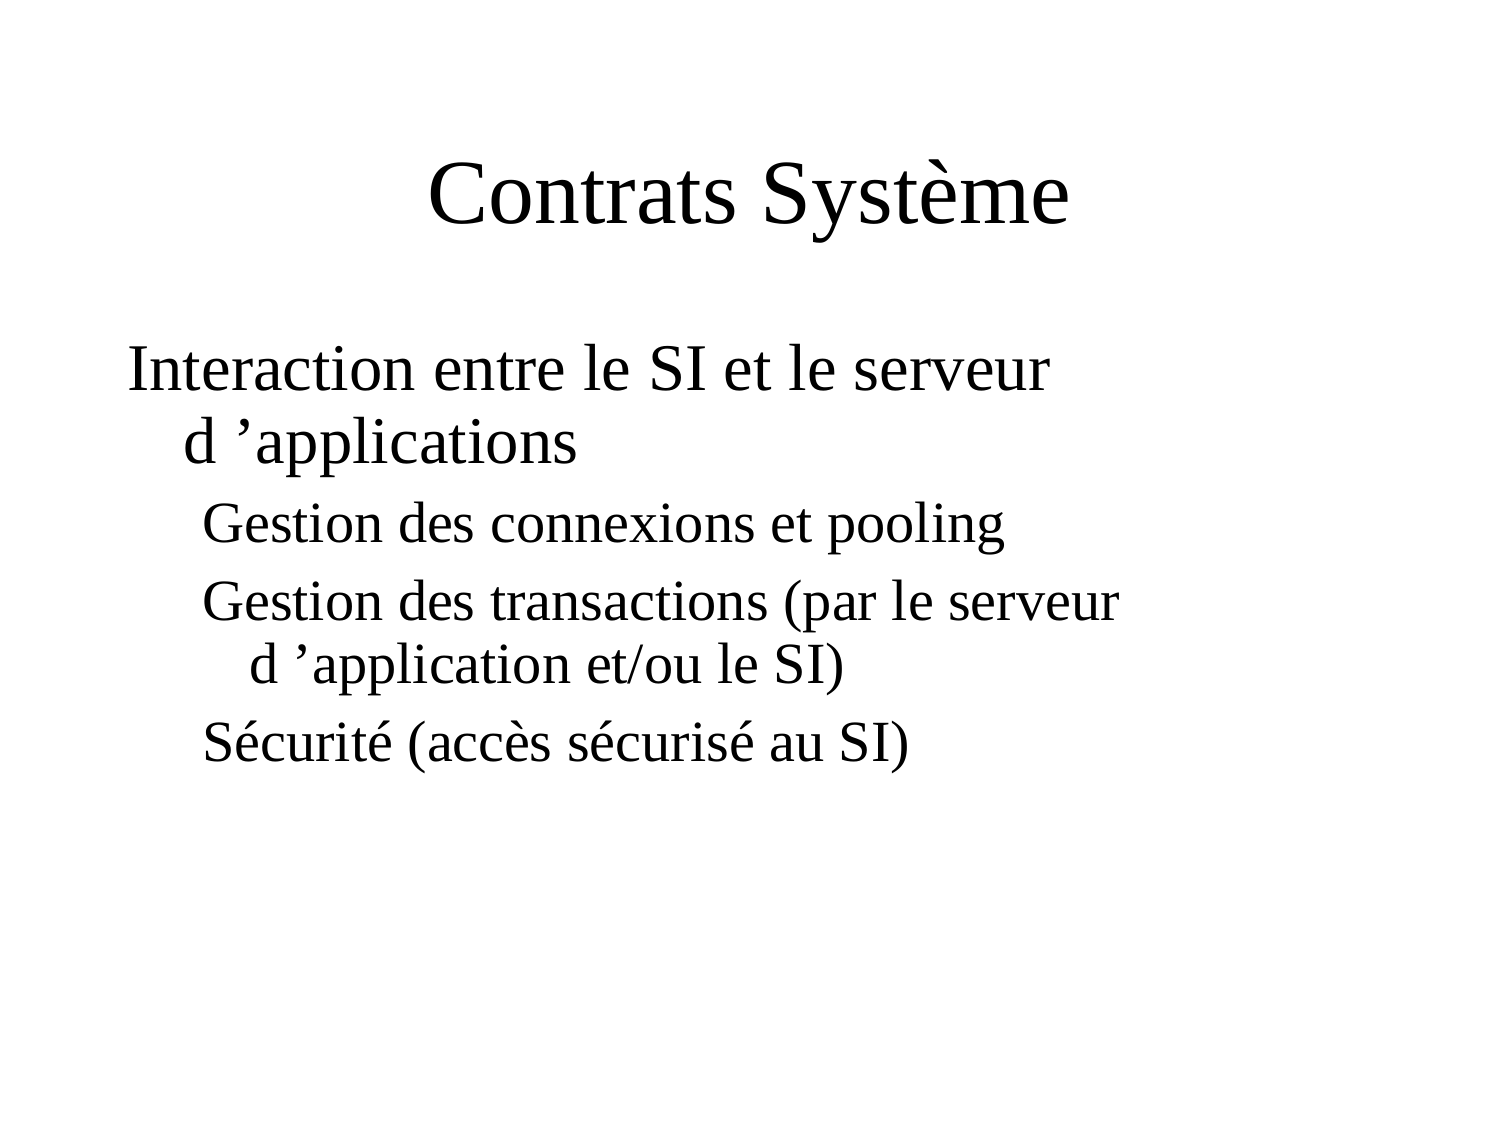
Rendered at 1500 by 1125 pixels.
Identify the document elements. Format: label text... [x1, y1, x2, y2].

list Interaction entre le SI et le serveur d ’applications Gestion des connexions et pooling Gestion des transactions (par le serveur d ’application et/ou le SI) Sécurité (accès sécurisé au SI) [112, 324, 1388, 1000]
title Contrats Système [112, 99, 1388, 288]
